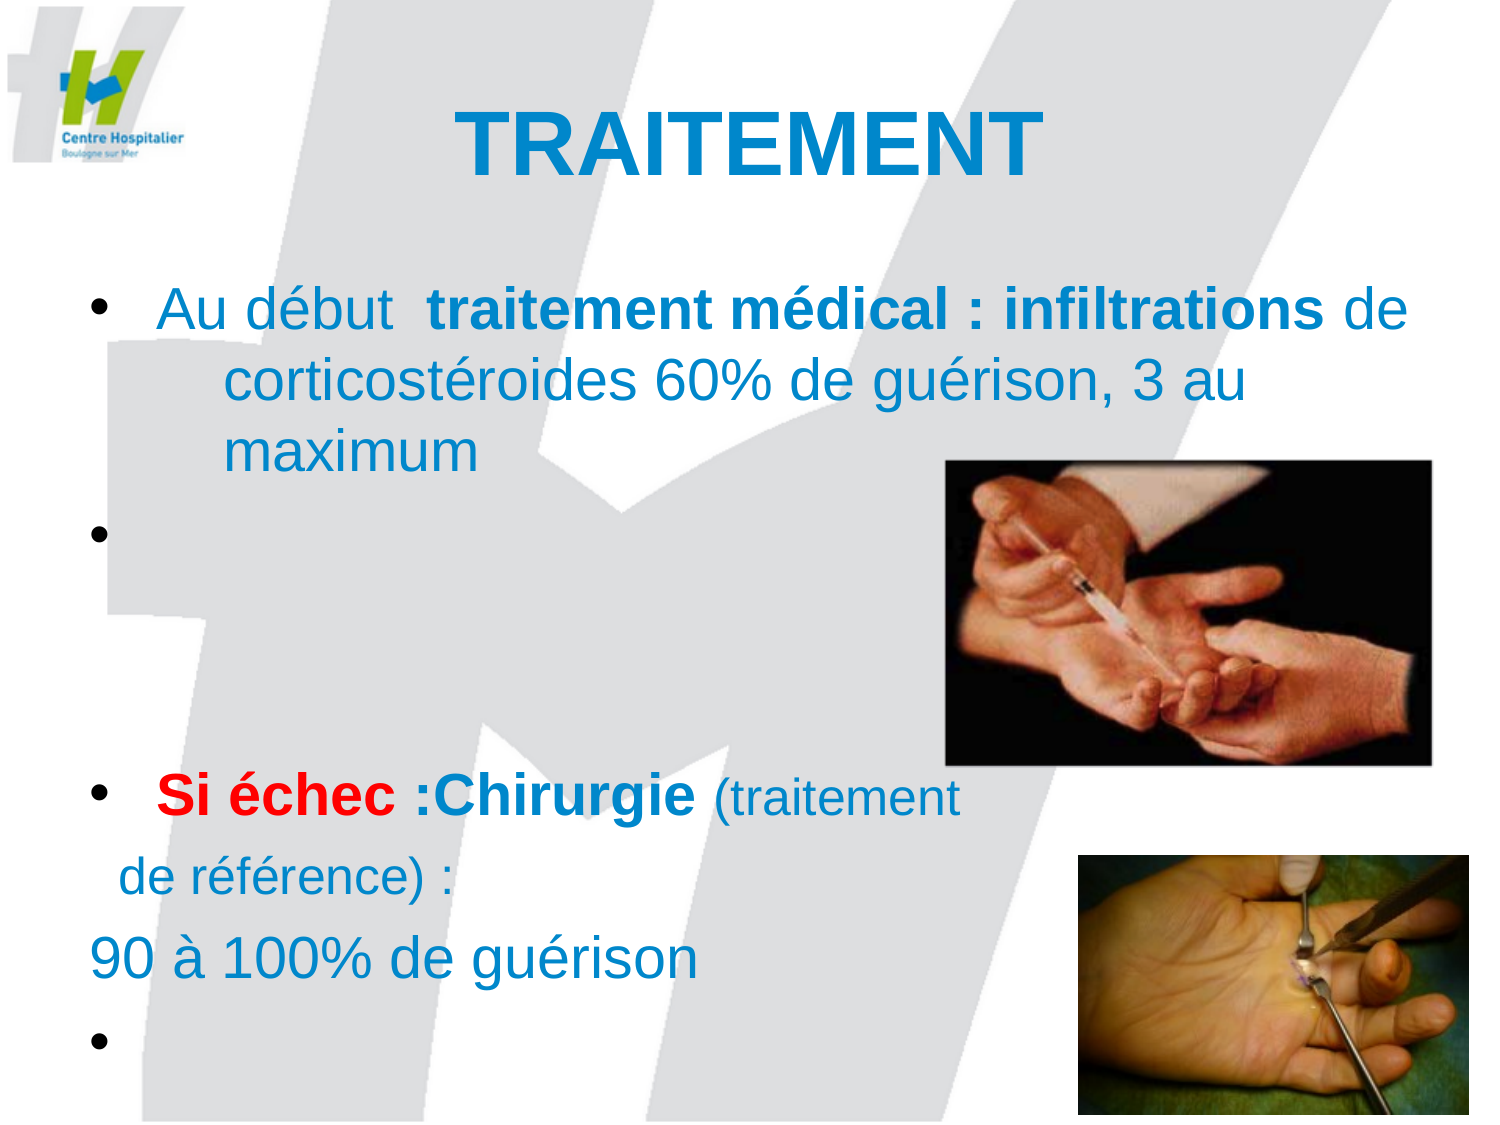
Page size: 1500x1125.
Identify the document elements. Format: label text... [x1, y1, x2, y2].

picture [944, 459, 1434, 768]
title TRAITEMENT [75, 21, 1425, 257]
list Au début traitement médical : infiltrations de corticostéroides 60% de guérison, 3 au maximum Si échec :Chirurgie (traitement de référence) : 90 à 100% de guérison [75, 262, 1425, 1005]
picture [1078, 855, 1469, 1115]
